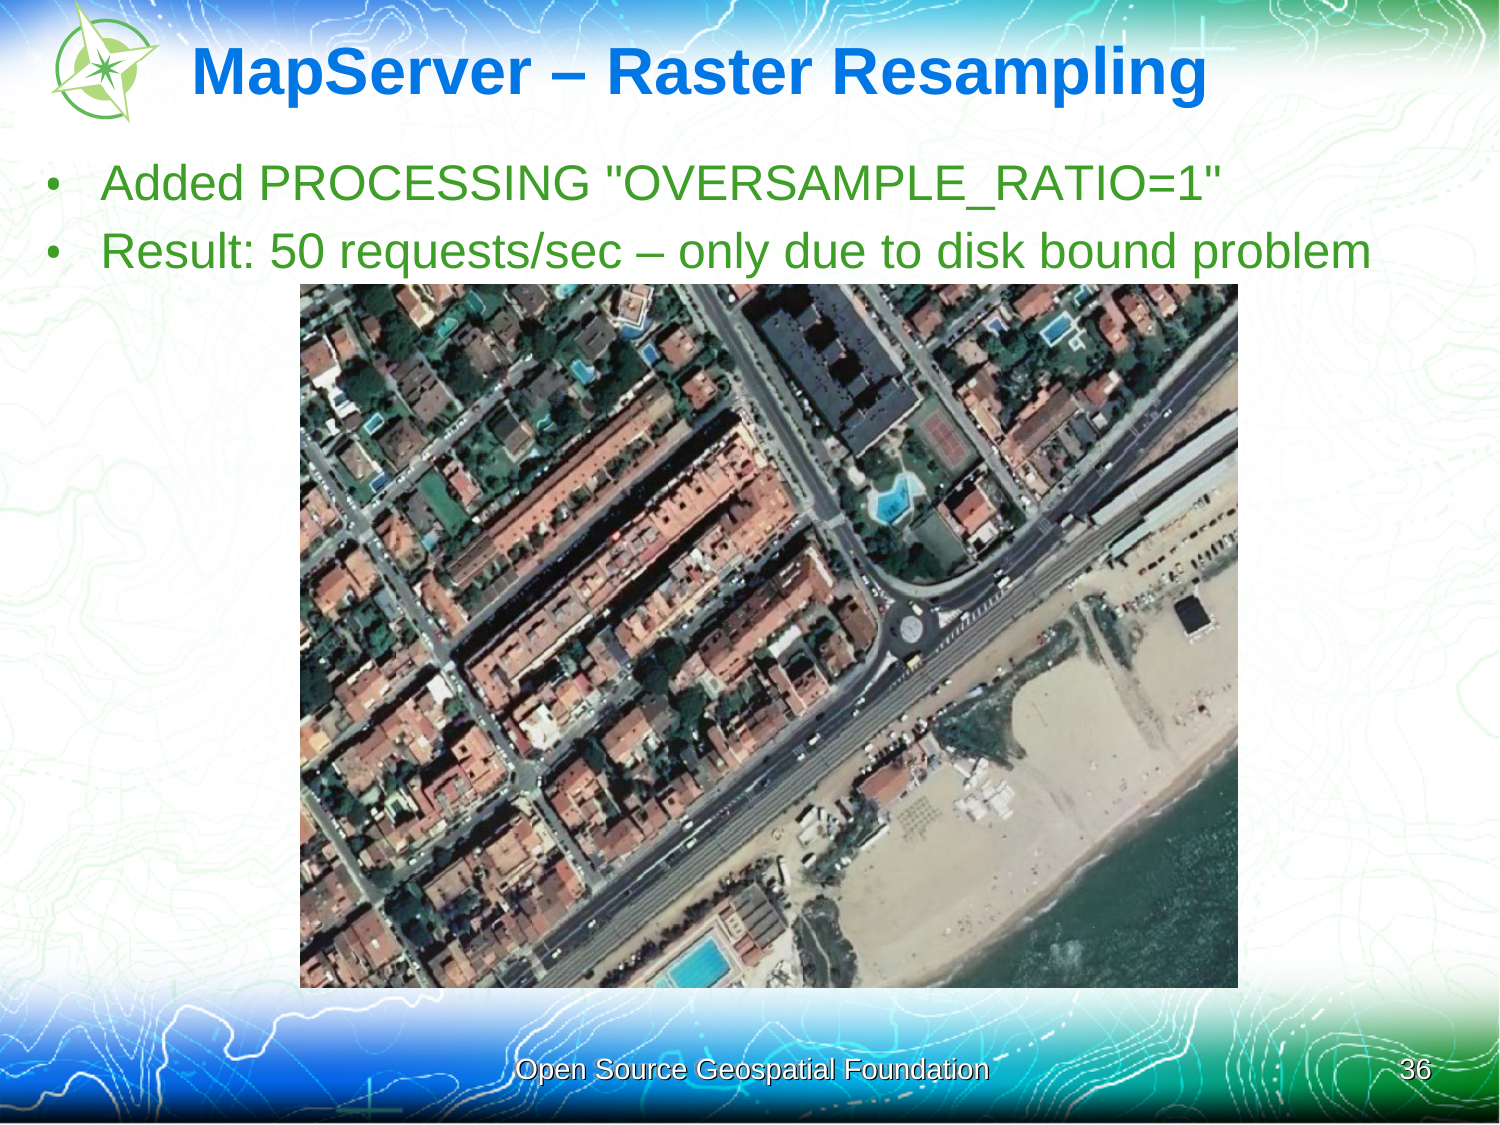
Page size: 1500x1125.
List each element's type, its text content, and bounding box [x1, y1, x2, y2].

title MapServer – Raster Resampling [177, 20, 1477, 122]
list Added PROCESSING "OVERSAMPLE_RATIO=1" Result: 50 requests/sec – only due to disk bound problem [29, 147, 1477, 891]
picture [0, 0, 1500, 1125]
